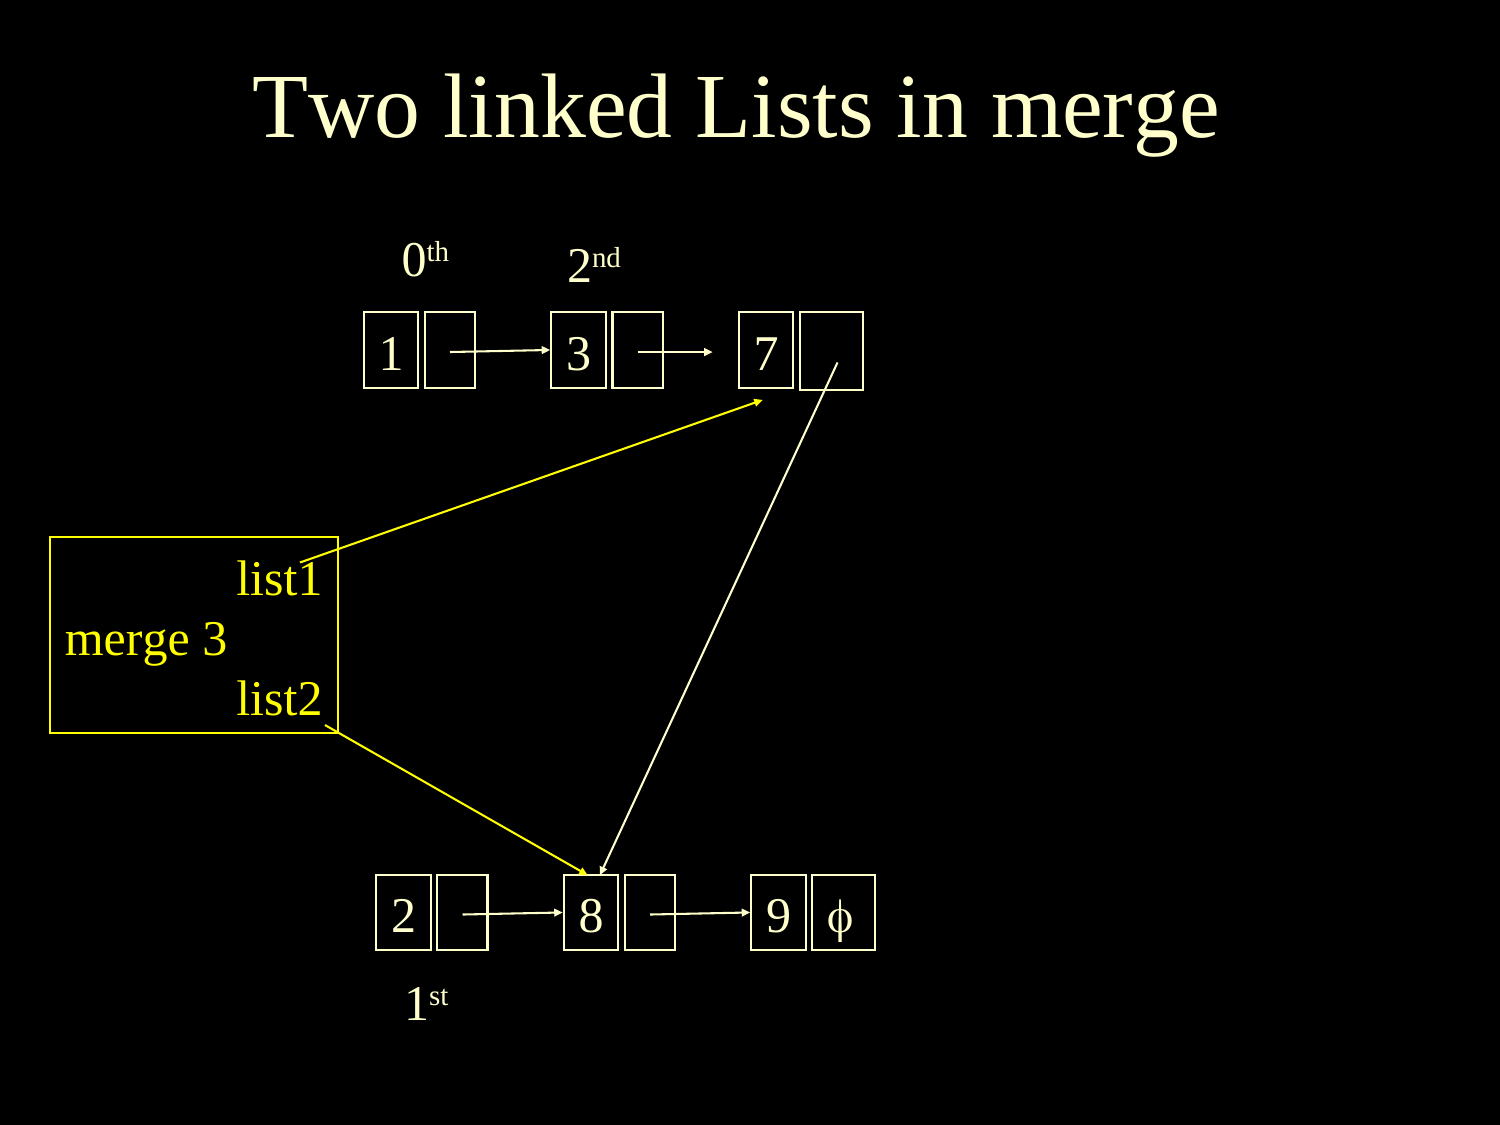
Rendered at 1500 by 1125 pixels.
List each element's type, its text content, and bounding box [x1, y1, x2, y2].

text_box 9 [751, 874, 806, 951]
title Two linked Lists in merge [8, 47, 1467, 165]
text_box 7 [738, 312, 794, 388]
text_box 3 [551, 312, 606, 388]
text_box 0th [386, 219, 477, 295]
text_box list1 merge 3 list2 [50, 537, 338, 733]
text_box 1 [363, 312, 419, 388]
text_box 1st [389, 962, 489, 1038]
text_box 2 [376, 874, 431, 951]
text_box 8 [563, 874, 619, 951]
text_box 2nd [552, 224, 662, 301]
text_box  [812, 874, 876, 951]
